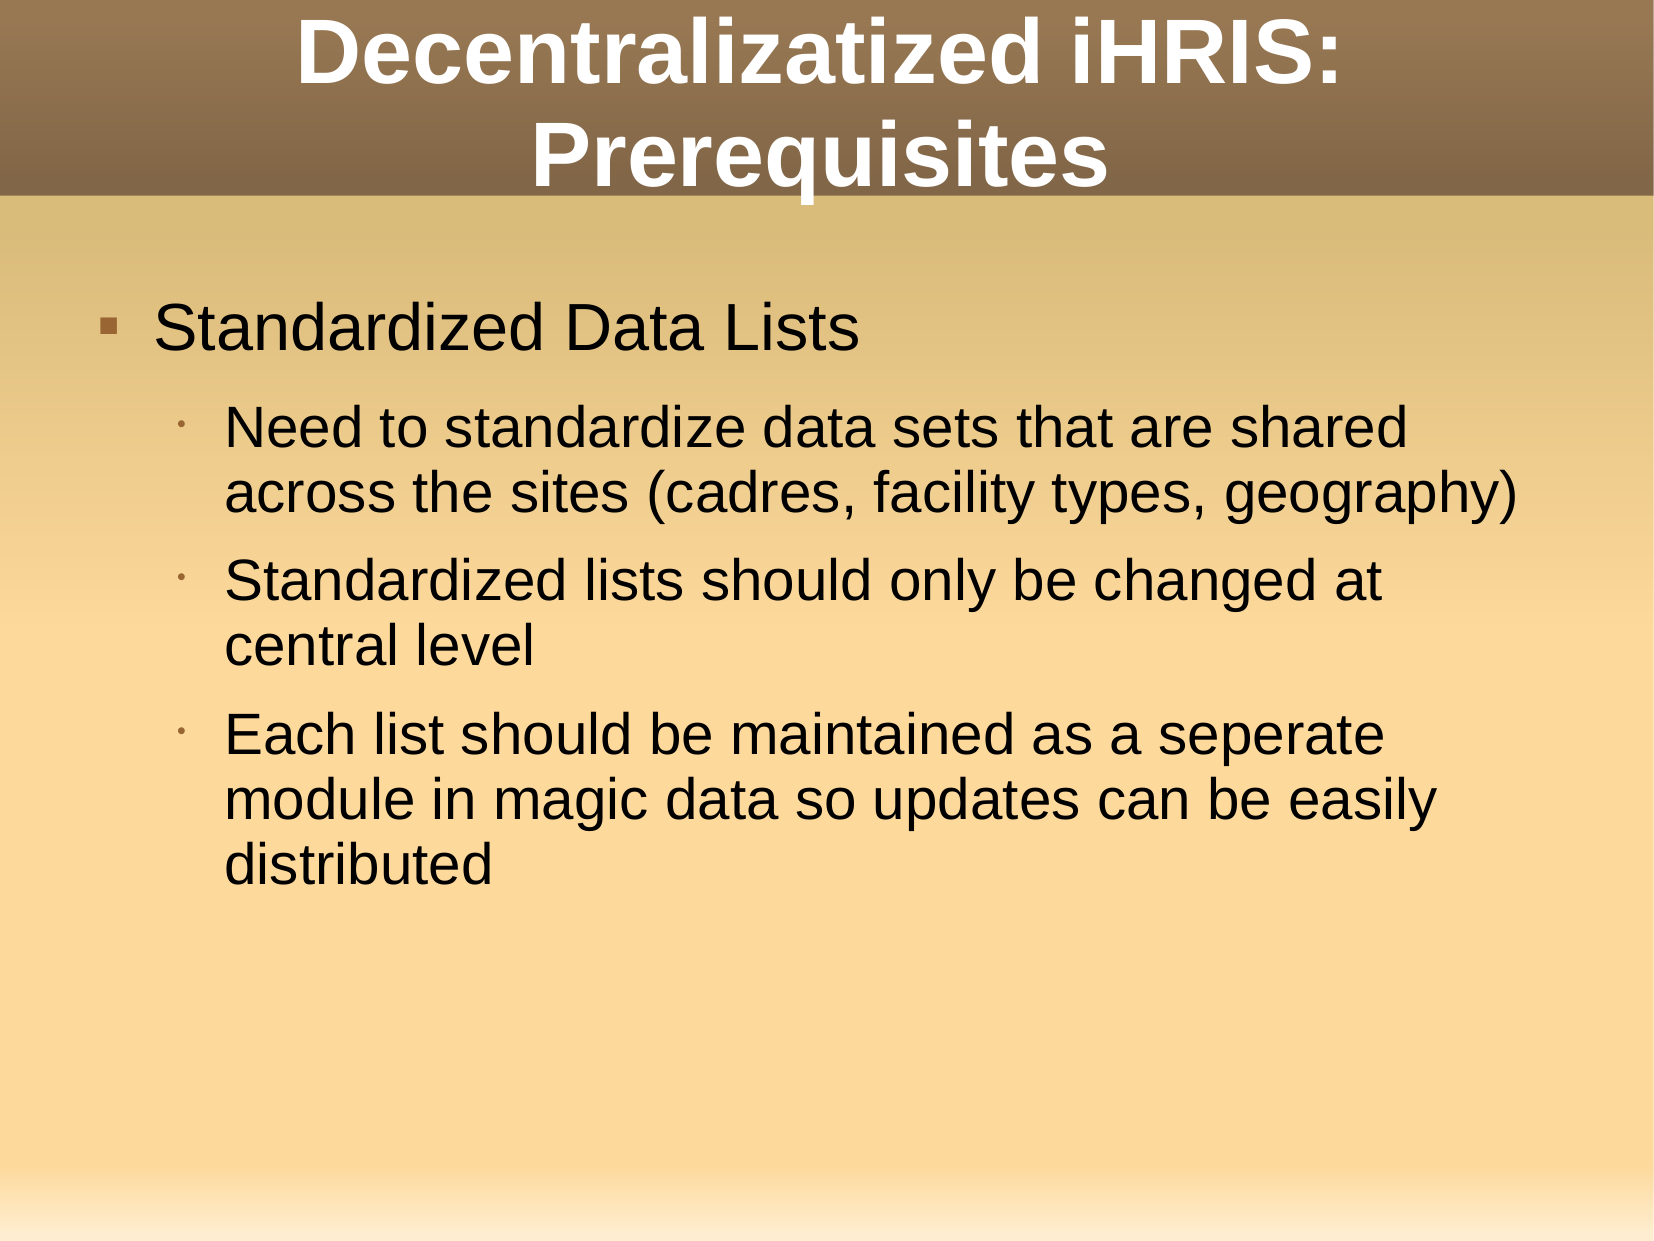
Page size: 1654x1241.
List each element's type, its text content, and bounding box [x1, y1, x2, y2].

title Decentralizatized iHRIS: Prerequisites [76, 1, 1565, 207]
list Standardized Data Lists Need to standardize data sets that are shared across the sites (cadres, facility types, geography) Standardized lists should only be changed at central level Each list should be maintained as a seperate module in magic data so updates can be easily distributed [82, 290, 1571, 1094]
picture [0, 0, 1654, 1241]
